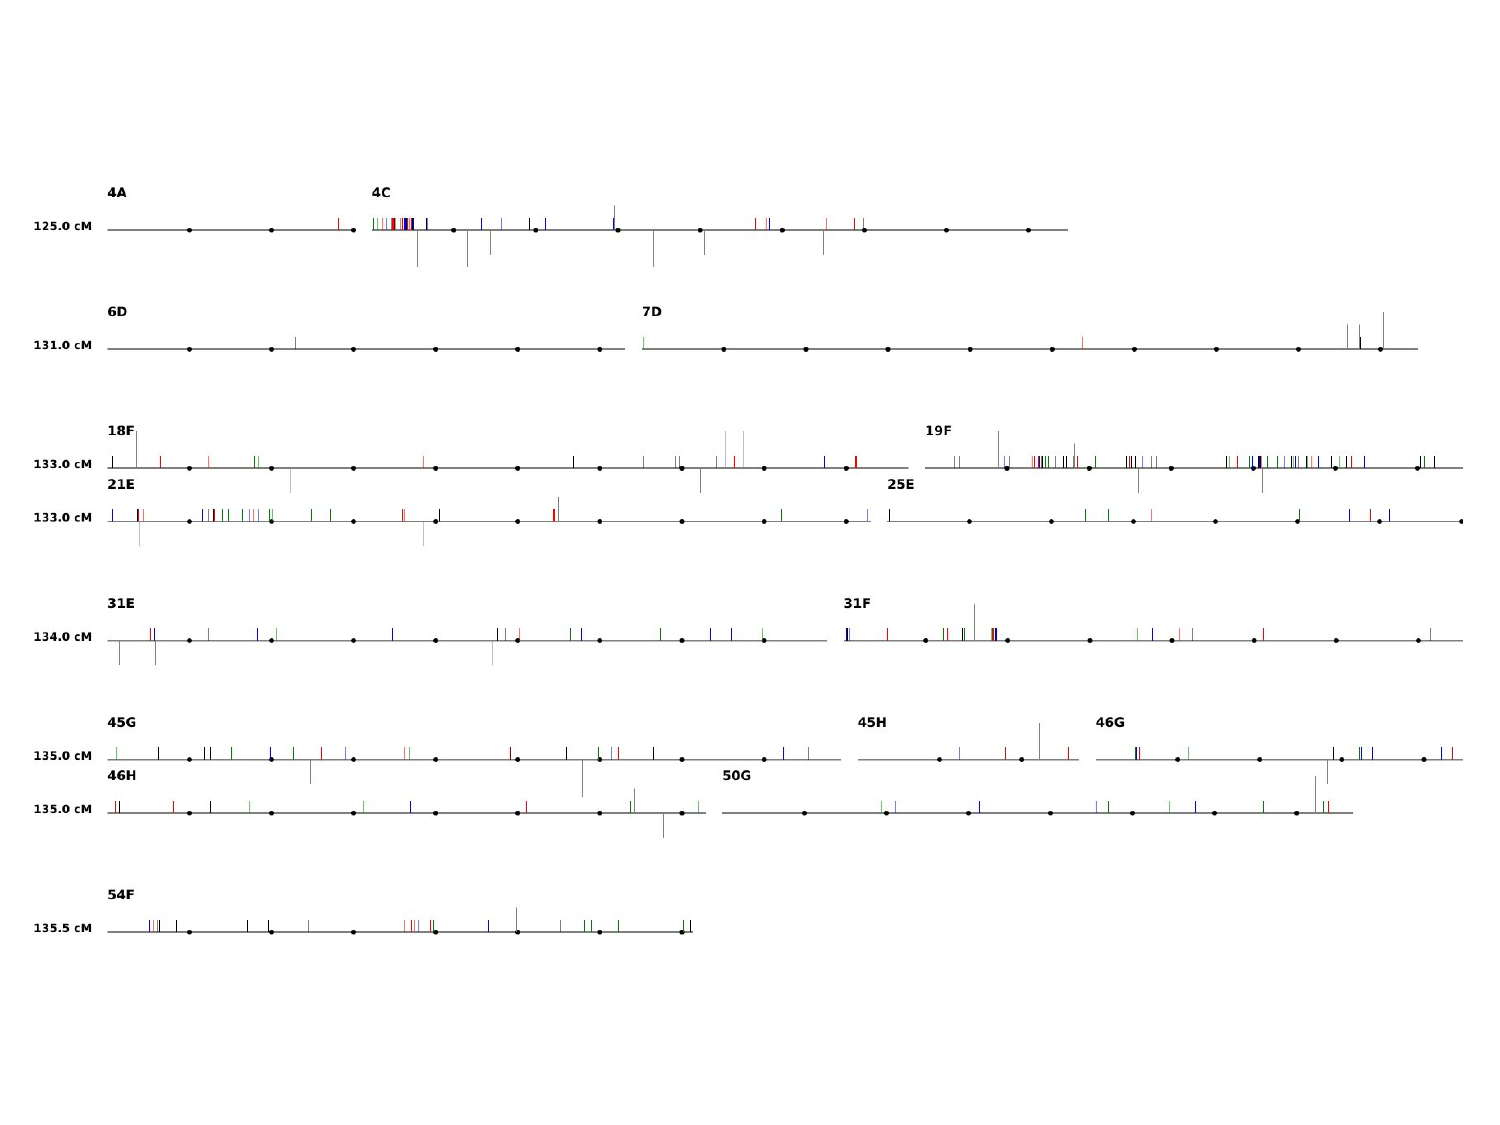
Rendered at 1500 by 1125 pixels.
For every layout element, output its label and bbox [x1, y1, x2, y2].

picture [34, 187, 1463, 935]
